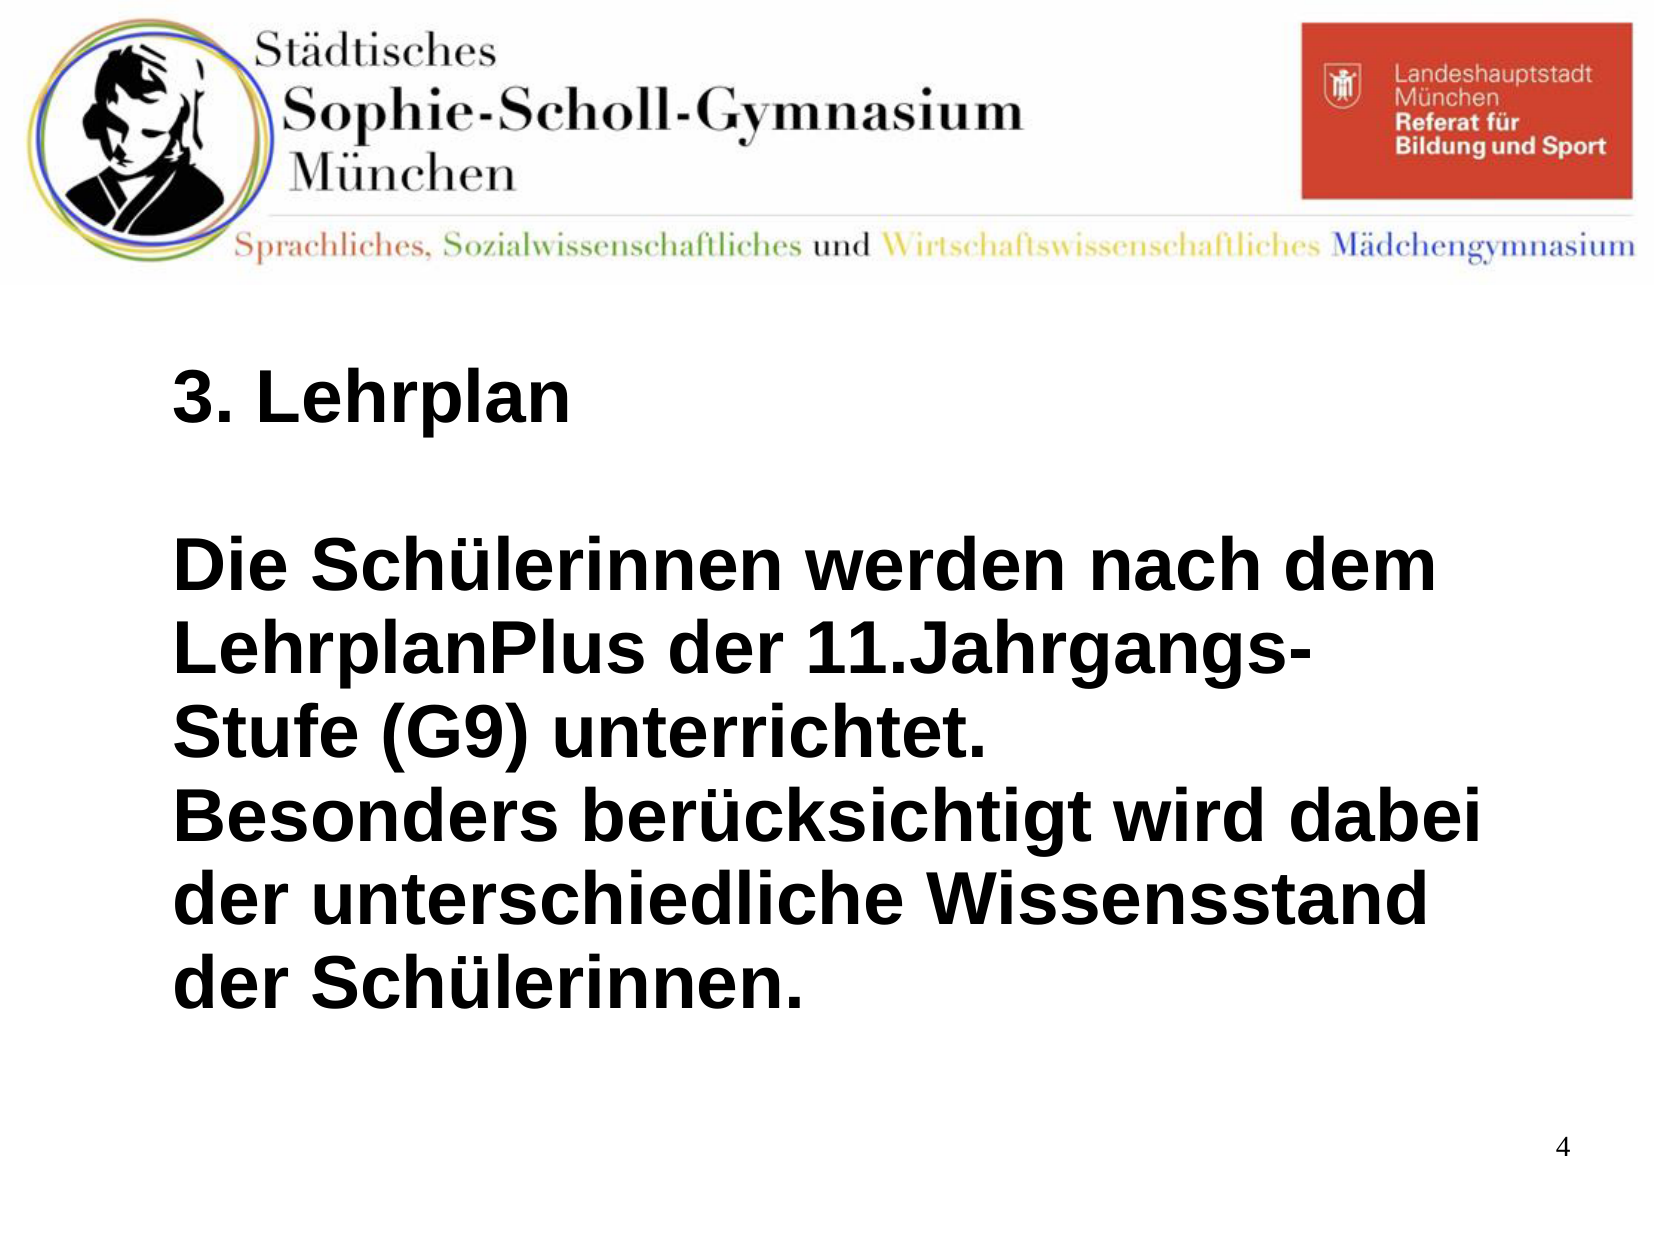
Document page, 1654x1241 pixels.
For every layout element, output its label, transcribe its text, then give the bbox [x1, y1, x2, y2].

text_box 3. Lehrplan Die Schülerinnen werden nach dem LehrplanPlus der 11.Jahrgangs- Stufe (G9) unterrichtet. Besonders berücksichtigt wird dabei der unterschiedliche Wissensstand der Schülerinnen. [158, 348, 1638, 1241]
picture [0, 0, 1654, 285]
